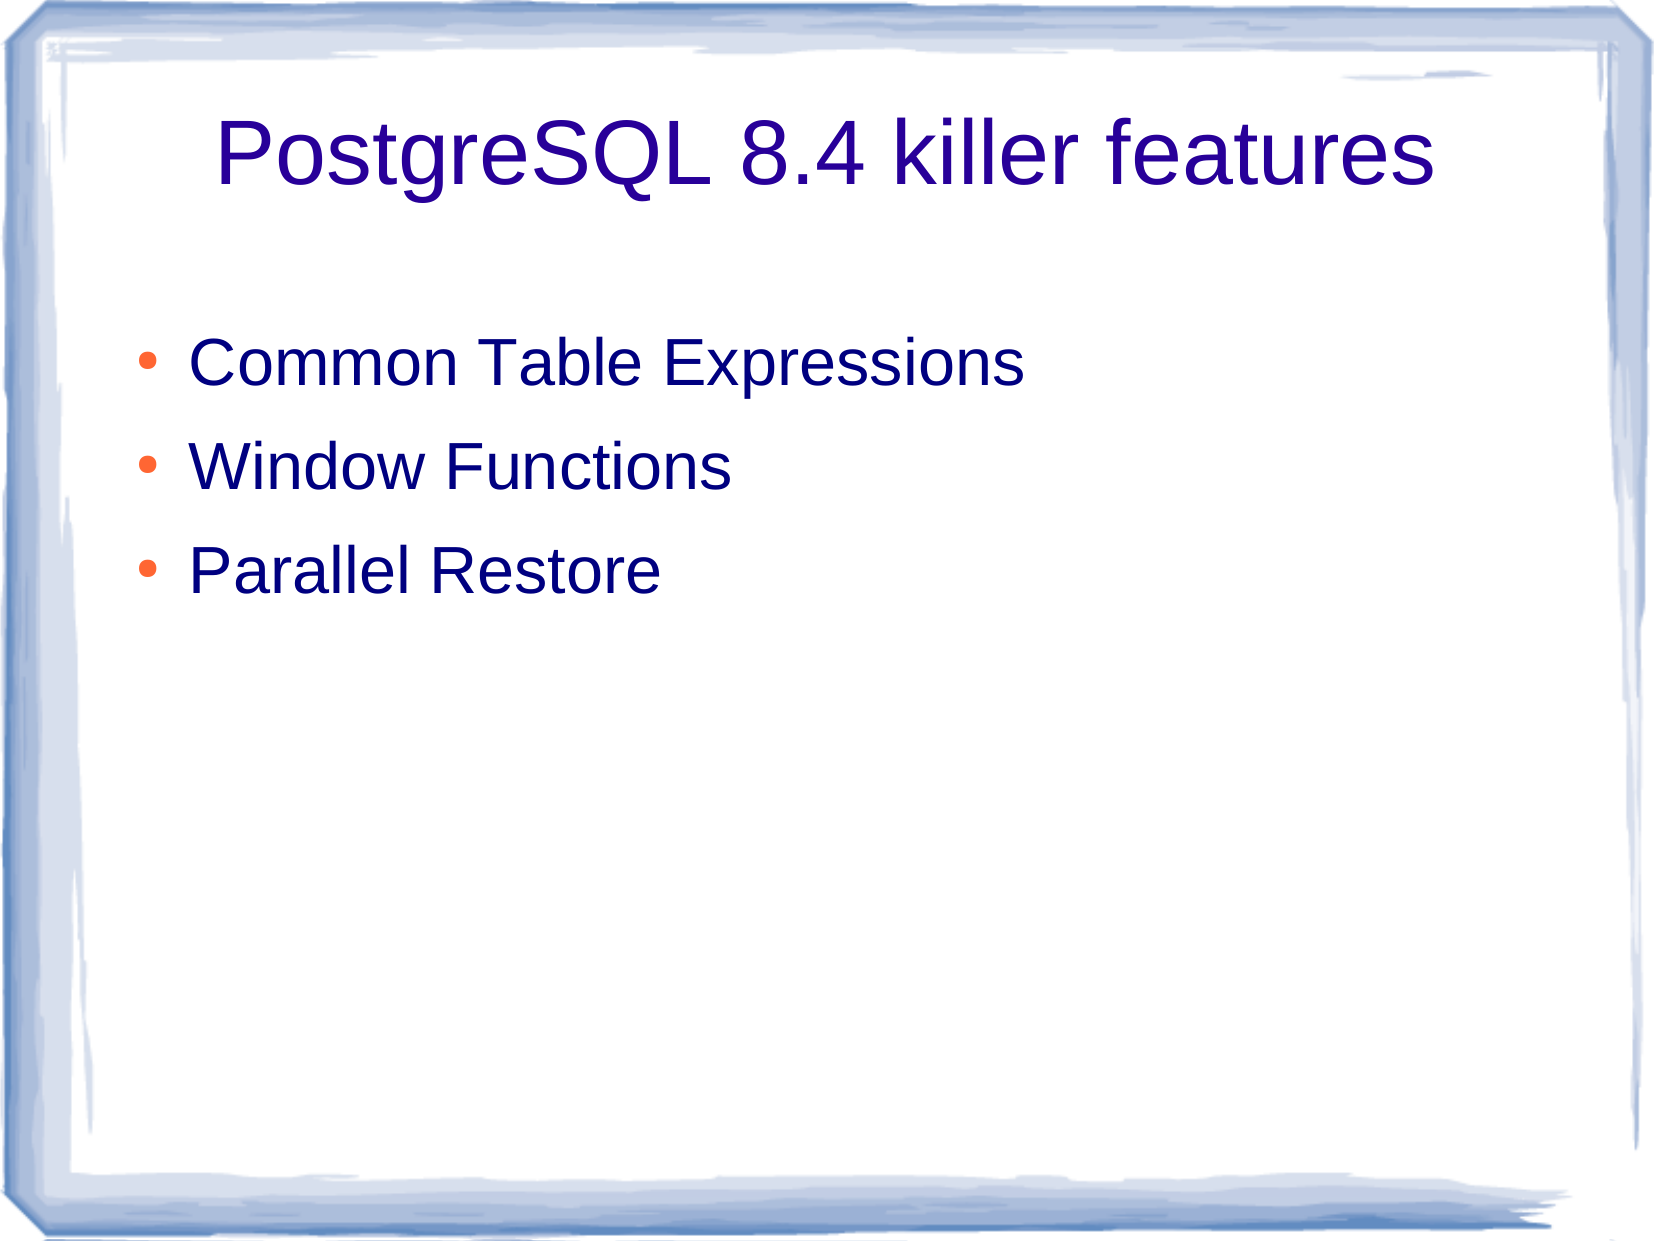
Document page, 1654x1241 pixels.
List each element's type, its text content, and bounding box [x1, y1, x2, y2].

picture [0, 0, 1654, 1241]
title PostgreSQL 8.4 killer features [82, 56, 1571, 250]
list Common Table Expressions Window Functions Parallel Restore [118, 324, 1571, 990]
